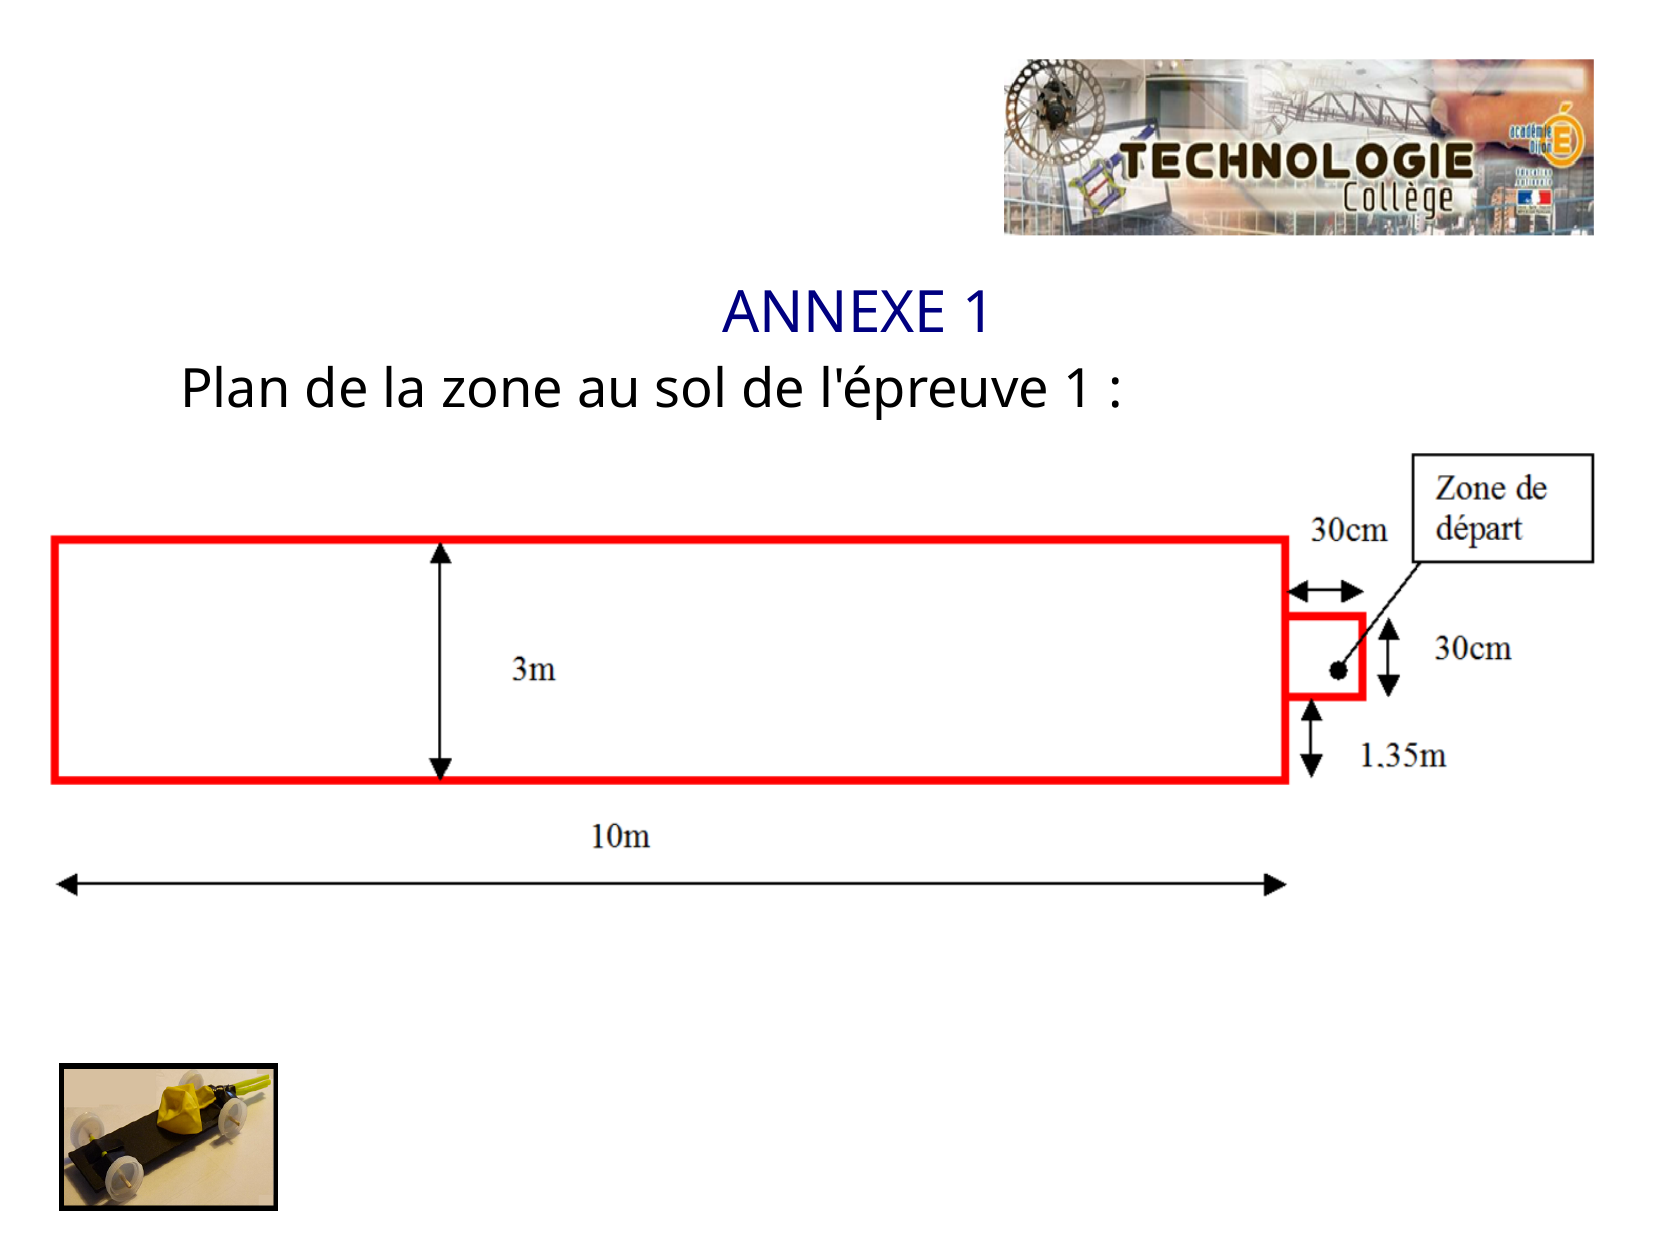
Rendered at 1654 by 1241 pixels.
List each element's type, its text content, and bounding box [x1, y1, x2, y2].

text_box ANNEXE 1 Plan de la zone au sol de l'épreuve 1 : [165, 263, 1554, 442]
picture [29, 442, 1595, 953]
picture [1003, 58, 1595, 237]
picture [59, 1062, 278, 1211]
